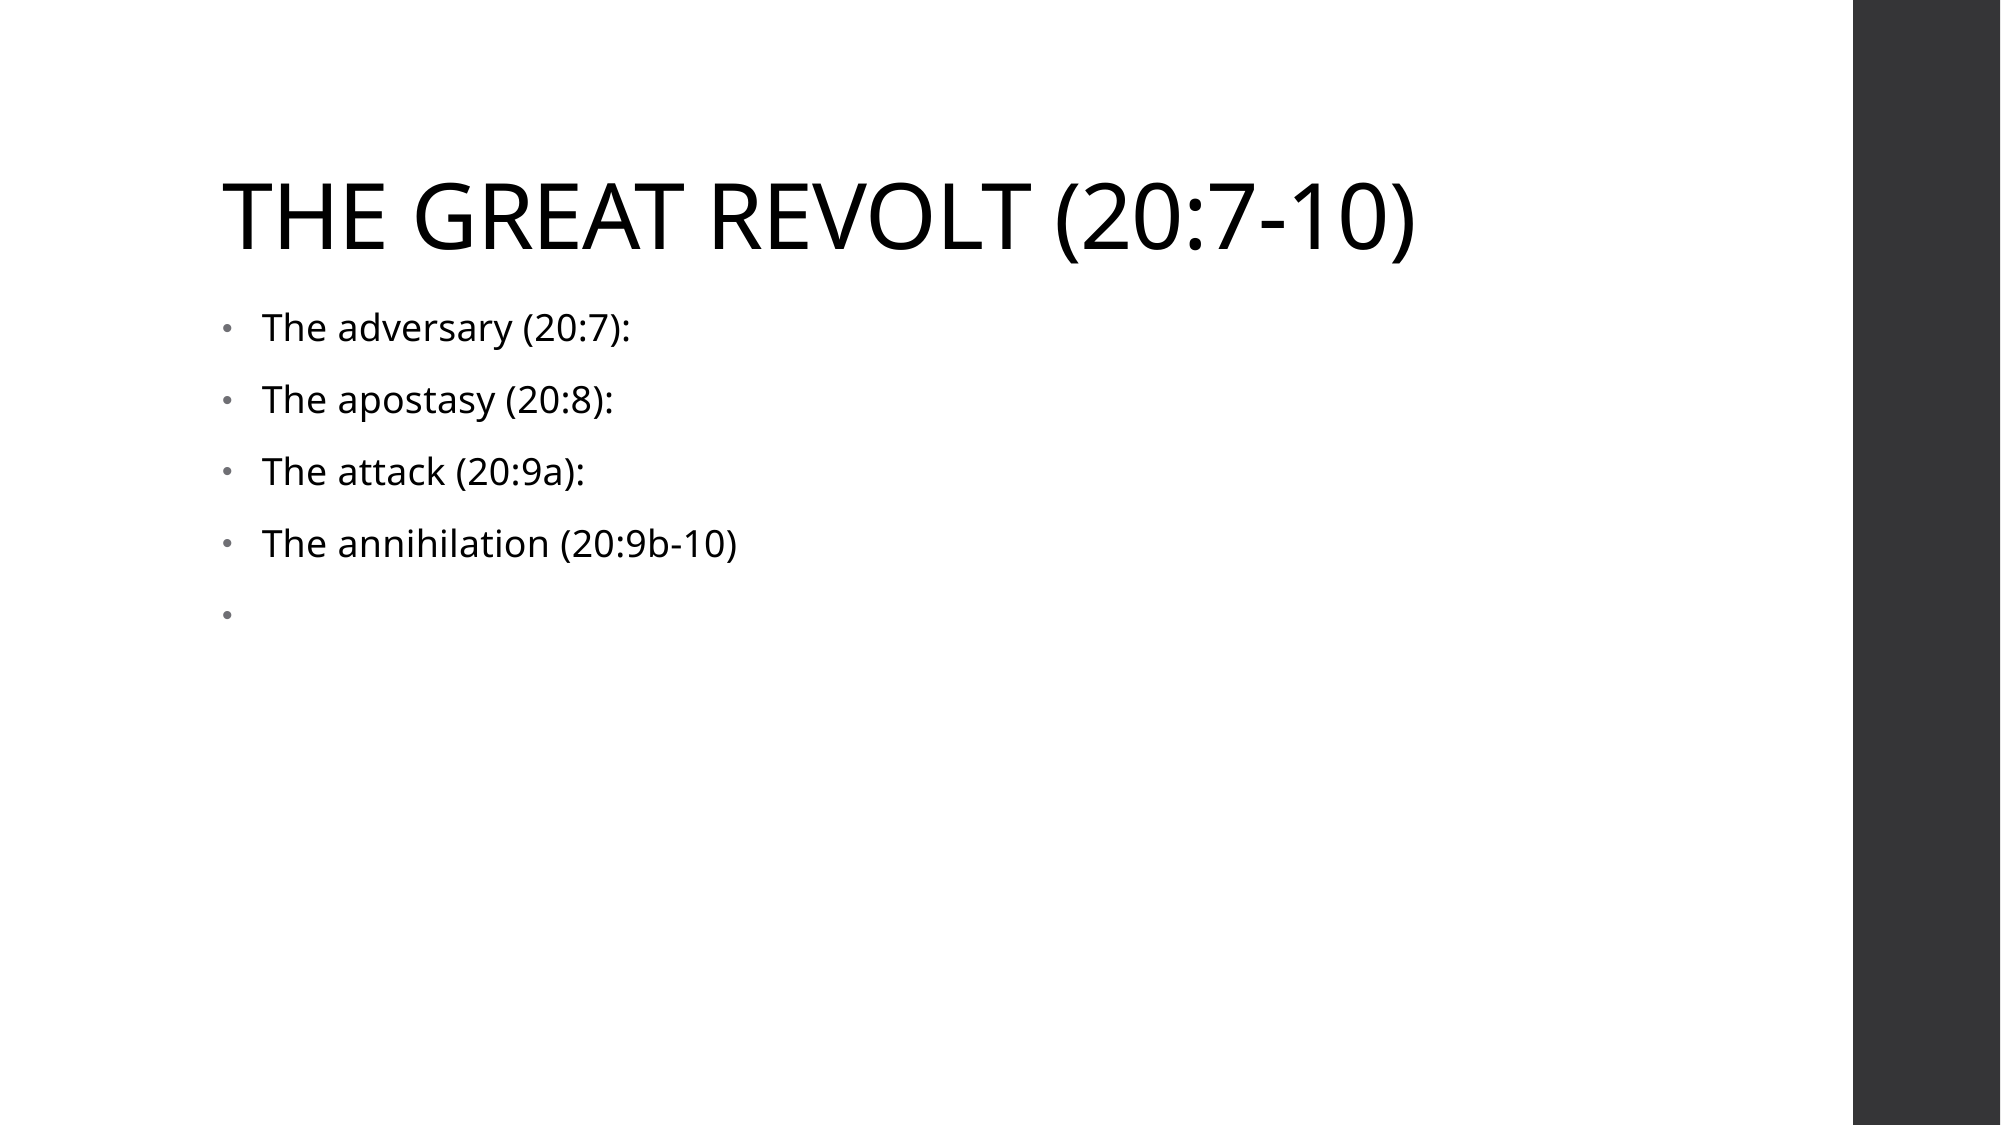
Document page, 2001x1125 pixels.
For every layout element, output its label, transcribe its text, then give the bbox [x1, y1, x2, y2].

list The adversary (20:7): The apostasy (20:8): The attack (20:9a): The annihilation (20:9b-10) [206, 299, 1617, 1014]
title THE GREAT REVOLT (20:7-10) [206, 60, 1797, 278]
